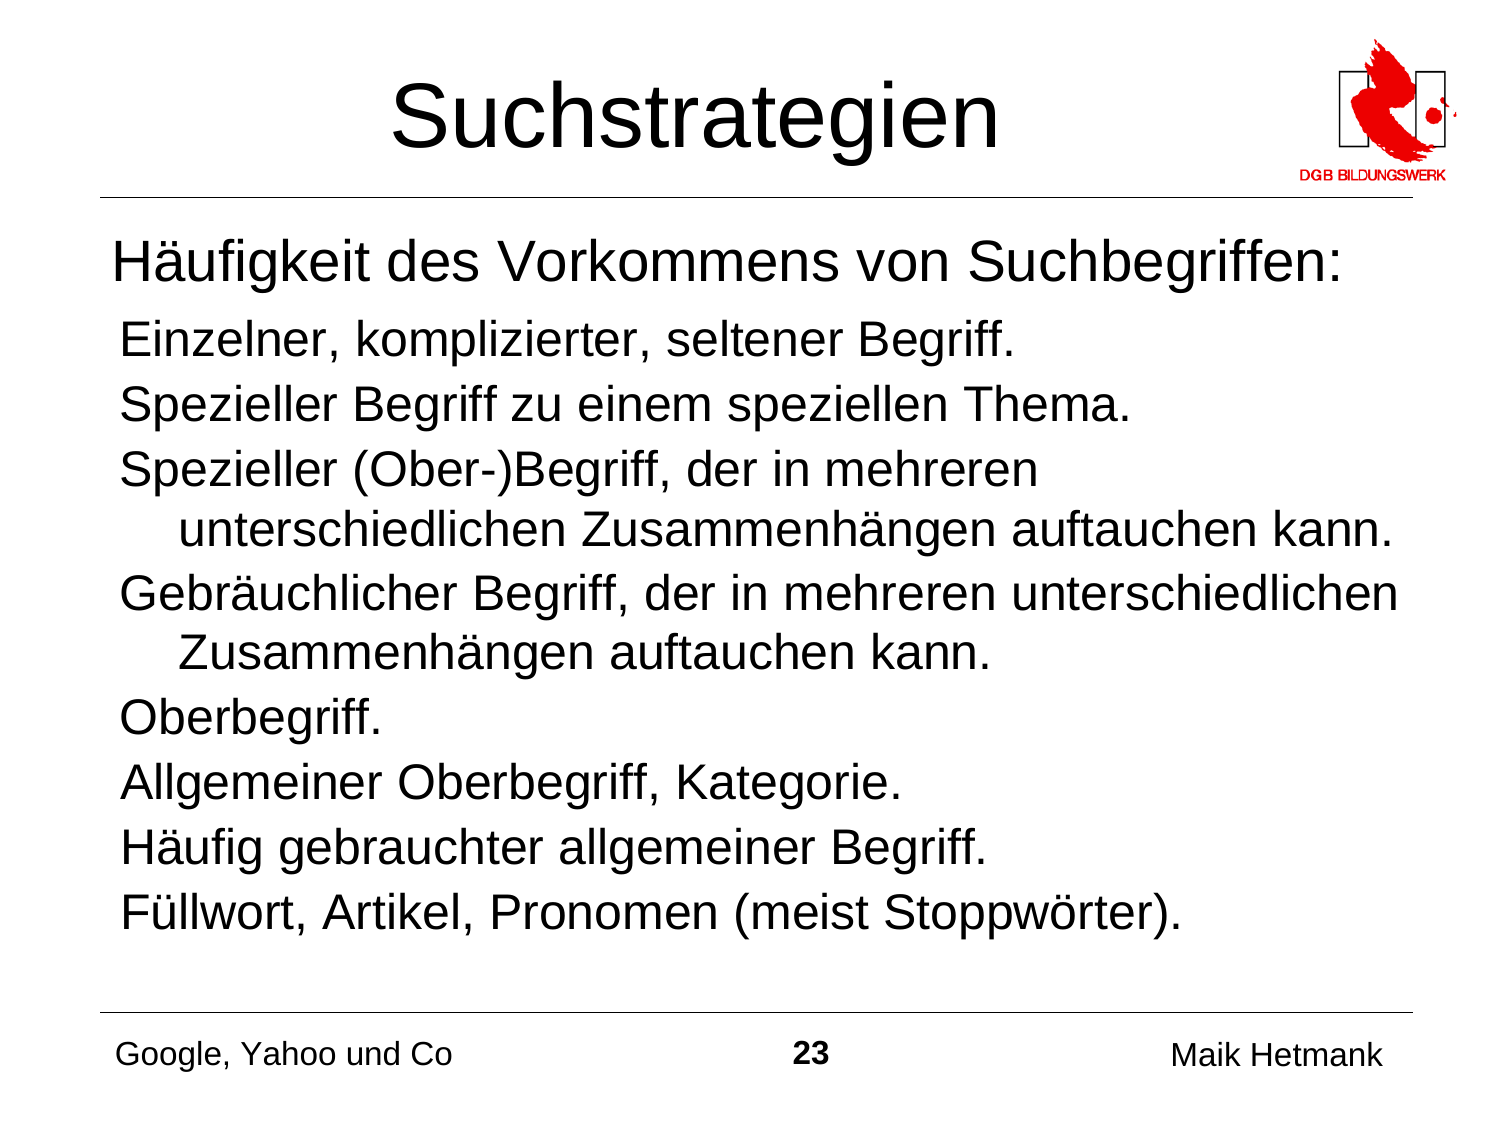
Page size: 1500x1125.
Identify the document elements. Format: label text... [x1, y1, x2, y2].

text_box Gebräuchlicher Begriff, der in mehreren unterschiedlichen Zusammenhängen auftauchen kann. [119, 561, 1416, 677]
text_box Spezieller (Ober-)Begriff, der in mehreren unterschiedlichen Zusammenhängen auftauchen kann. [119, 437, 1416, 553]
text_box Einzelner, komplizierter, seltener Begriff. [119, 307, 1415, 372]
picture [1299, 37, 1457, 181]
text_box Häufig gebrauchter allgemeiner Begriff. [120, 815, 1416, 880]
text_box Häufigkeit des Vorkommens von Suchbegriffen: [111, 224, 1404, 290]
text_box Allgemeiner Oberbegriff, Kategorie. [119, 750, 1416, 816]
text_box Füllwort, Artikel, Pronomen (meist Stoppwörter). [120, 880, 1416, 946]
title Suchstrategien [87, 49, 1305, 175]
text_box Oberbegriff. [119, 685, 1416, 750]
text_box Spezieller Begriff zu einem speziellen Thema. [119, 372, 1415, 437]
